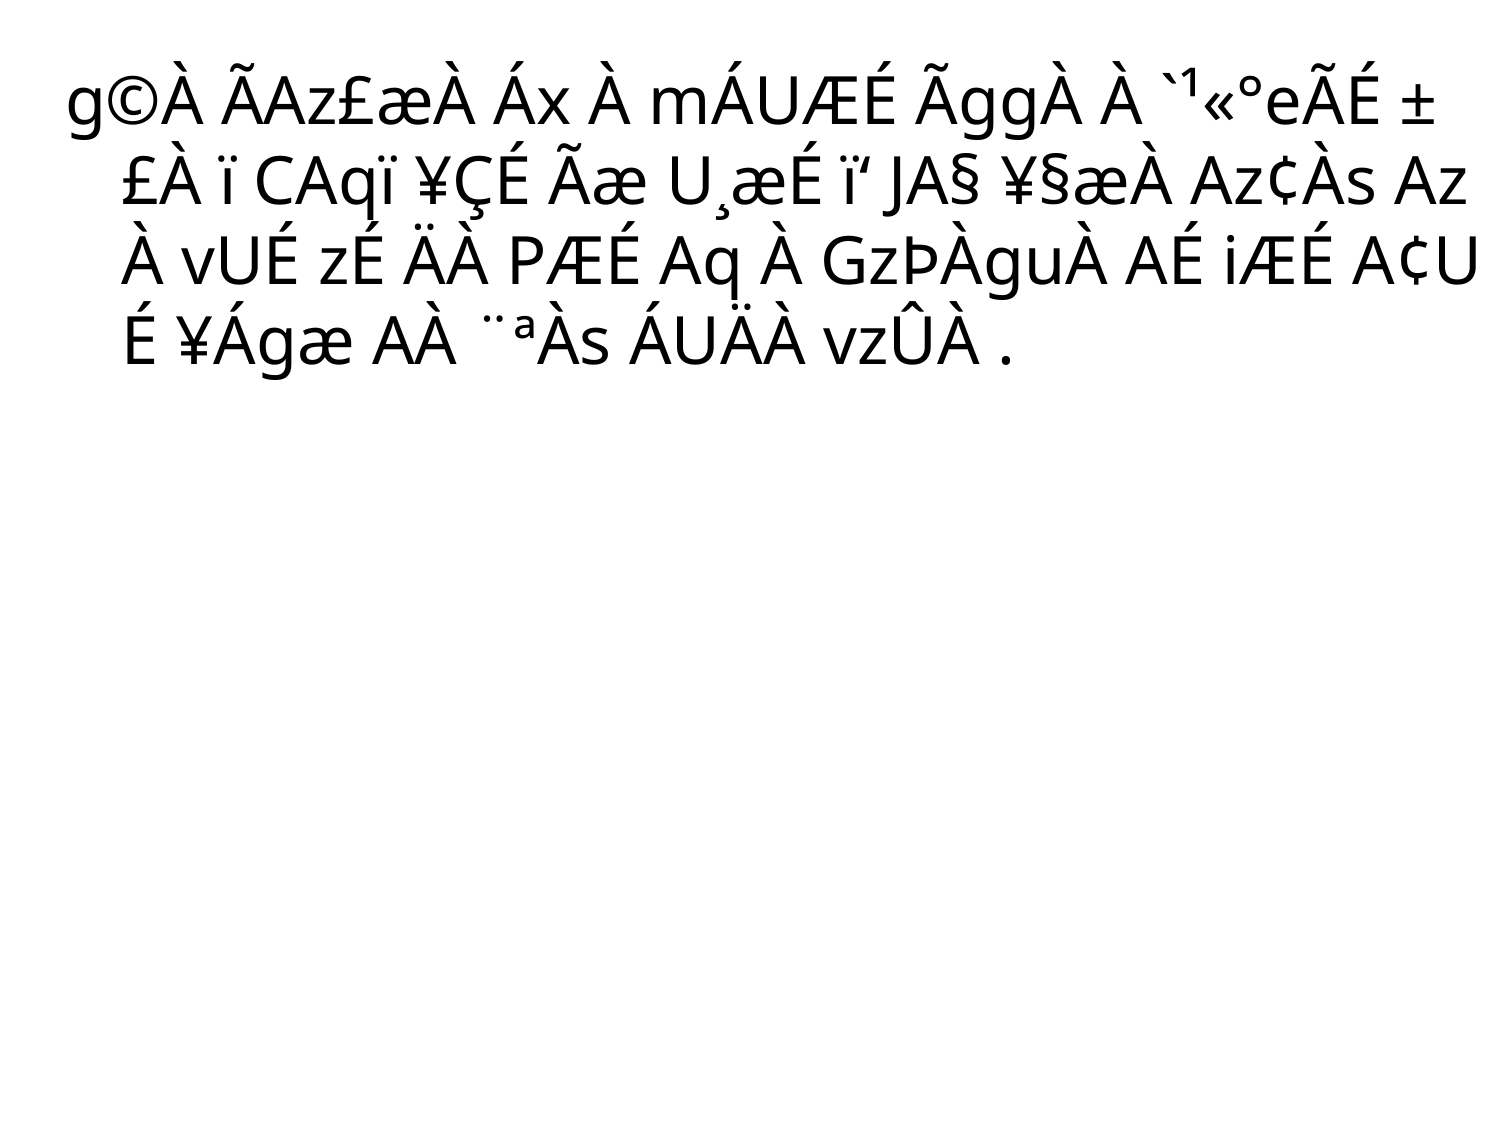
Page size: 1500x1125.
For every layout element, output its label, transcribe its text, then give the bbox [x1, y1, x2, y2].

list g©À ÃAz£æÀ Áx À mÁUÆÉ ÃggÀ À `¹«°eÃÉ ±£À ï CAqï ¥ÇÉ Ãæ U¸æÉ ï‘ JA§ ¥§æÀ Az¢Às Az À vUÉ zÉ ÄÀ PÆÉ Aq À GzÞÀguÀ AÉ iÆÉ A¢U É ¥Ágæ AÀ ¨ªÀs ÁUÄÀ vzÛÀ . [49, 49, 1500, 1006]
